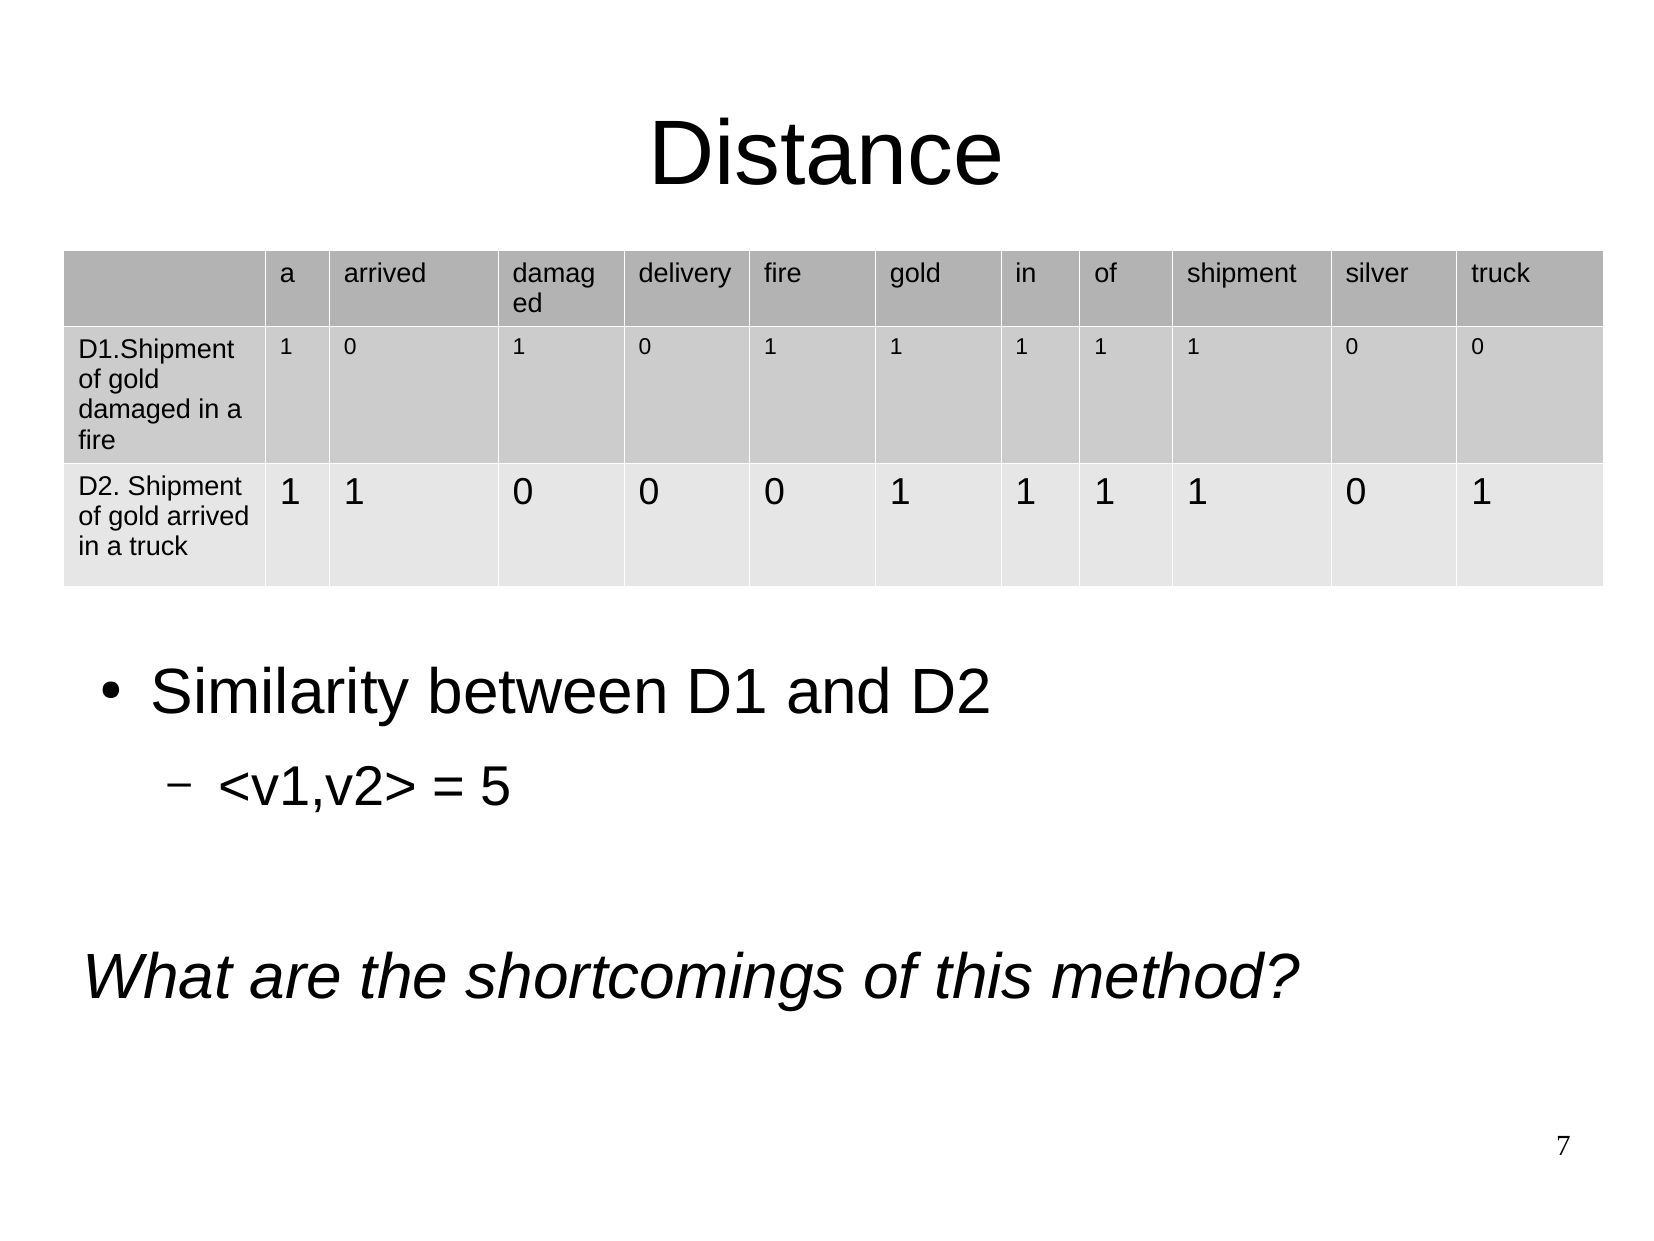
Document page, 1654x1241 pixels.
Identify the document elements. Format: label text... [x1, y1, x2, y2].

table_header in [1002, 251, 1079, 326]
table_cell 1 [876, 327, 1001, 463]
table_header gold [876, 251, 1001, 326]
table_cell 0 [625, 327, 749, 463]
table_cell 1 [1173, 464, 1331, 586]
table_cell 1 [1080, 327, 1172, 463]
list Similarity between D1 and D2 <v1,v2> = 5 What are the shortcomings of this method? [82, 655, 1571, 1016]
table_cell 0 [1457, 327, 1603, 463]
table_cell D1.Shipment of gold damaged in a fire [64, 327, 265, 463]
table_cell 0 [499, 464, 624, 586]
table_cell 1 [330, 464, 498, 586]
table_header of [1080, 251, 1172, 326]
table_header silver [1332, 251, 1456, 326]
table_cell 0 [1332, 464, 1456, 586]
table_header fire [750, 251, 875, 326]
table_header [64, 251, 265, 326]
table_header arrived [330, 251, 498, 326]
table_header a [266, 251, 329, 326]
table_header delivery [625, 251, 749, 326]
table_cell 0 [750, 464, 875, 586]
table_cell 1 [876, 464, 1001, 586]
table_cell 1 [266, 464, 329, 586]
table_cell D2. Shipment of gold arrived in a truck [64, 464, 265, 586]
table_cell 1 [266, 327, 329, 463]
table_cell 1 [1002, 327, 1079, 463]
table_cell 1 [750, 327, 875, 463]
table_cell 1 [1173, 327, 1331, 463]
title Distance [82, 49, 1571, 250]
table_cell 1 [1002, 464, 1079, 586]
table_header shipment [1173, 251, 1331, 326]
table_cell 0 [1332, 327, 1456, 463]
table_header truck [1457, 251, 1603, 326]
table_cell 1 [1457, 464, 1603, 586]
table_cell 1 [1080, 464, 1172, 586]
table_cell 0 [625, 464, 749, 586]
table_cell 0 [330, 327, 498, 463]
table_header damaged [499, 251, 624, 326]
table_cell 1 [499, 327, 624, 463]
